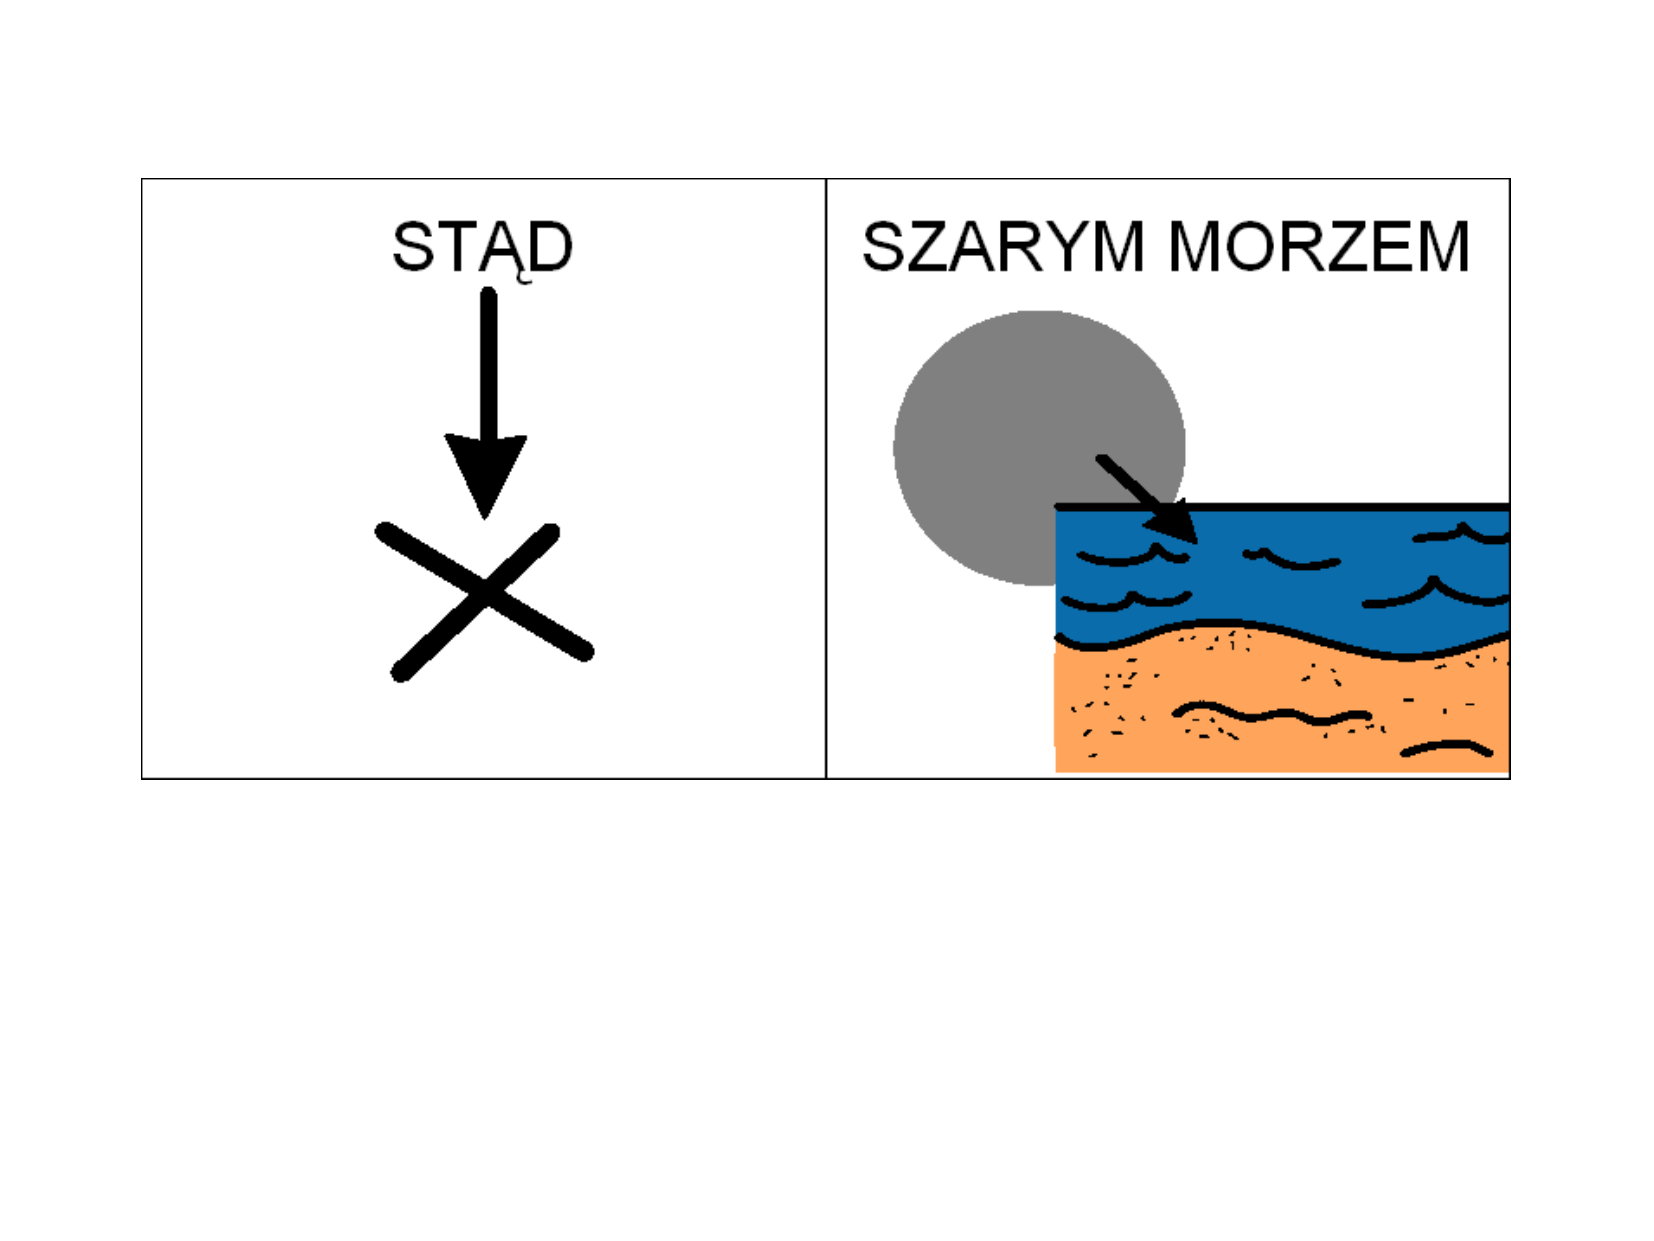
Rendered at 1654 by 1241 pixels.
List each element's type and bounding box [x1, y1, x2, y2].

picture [141, 178, 1511, 780]
